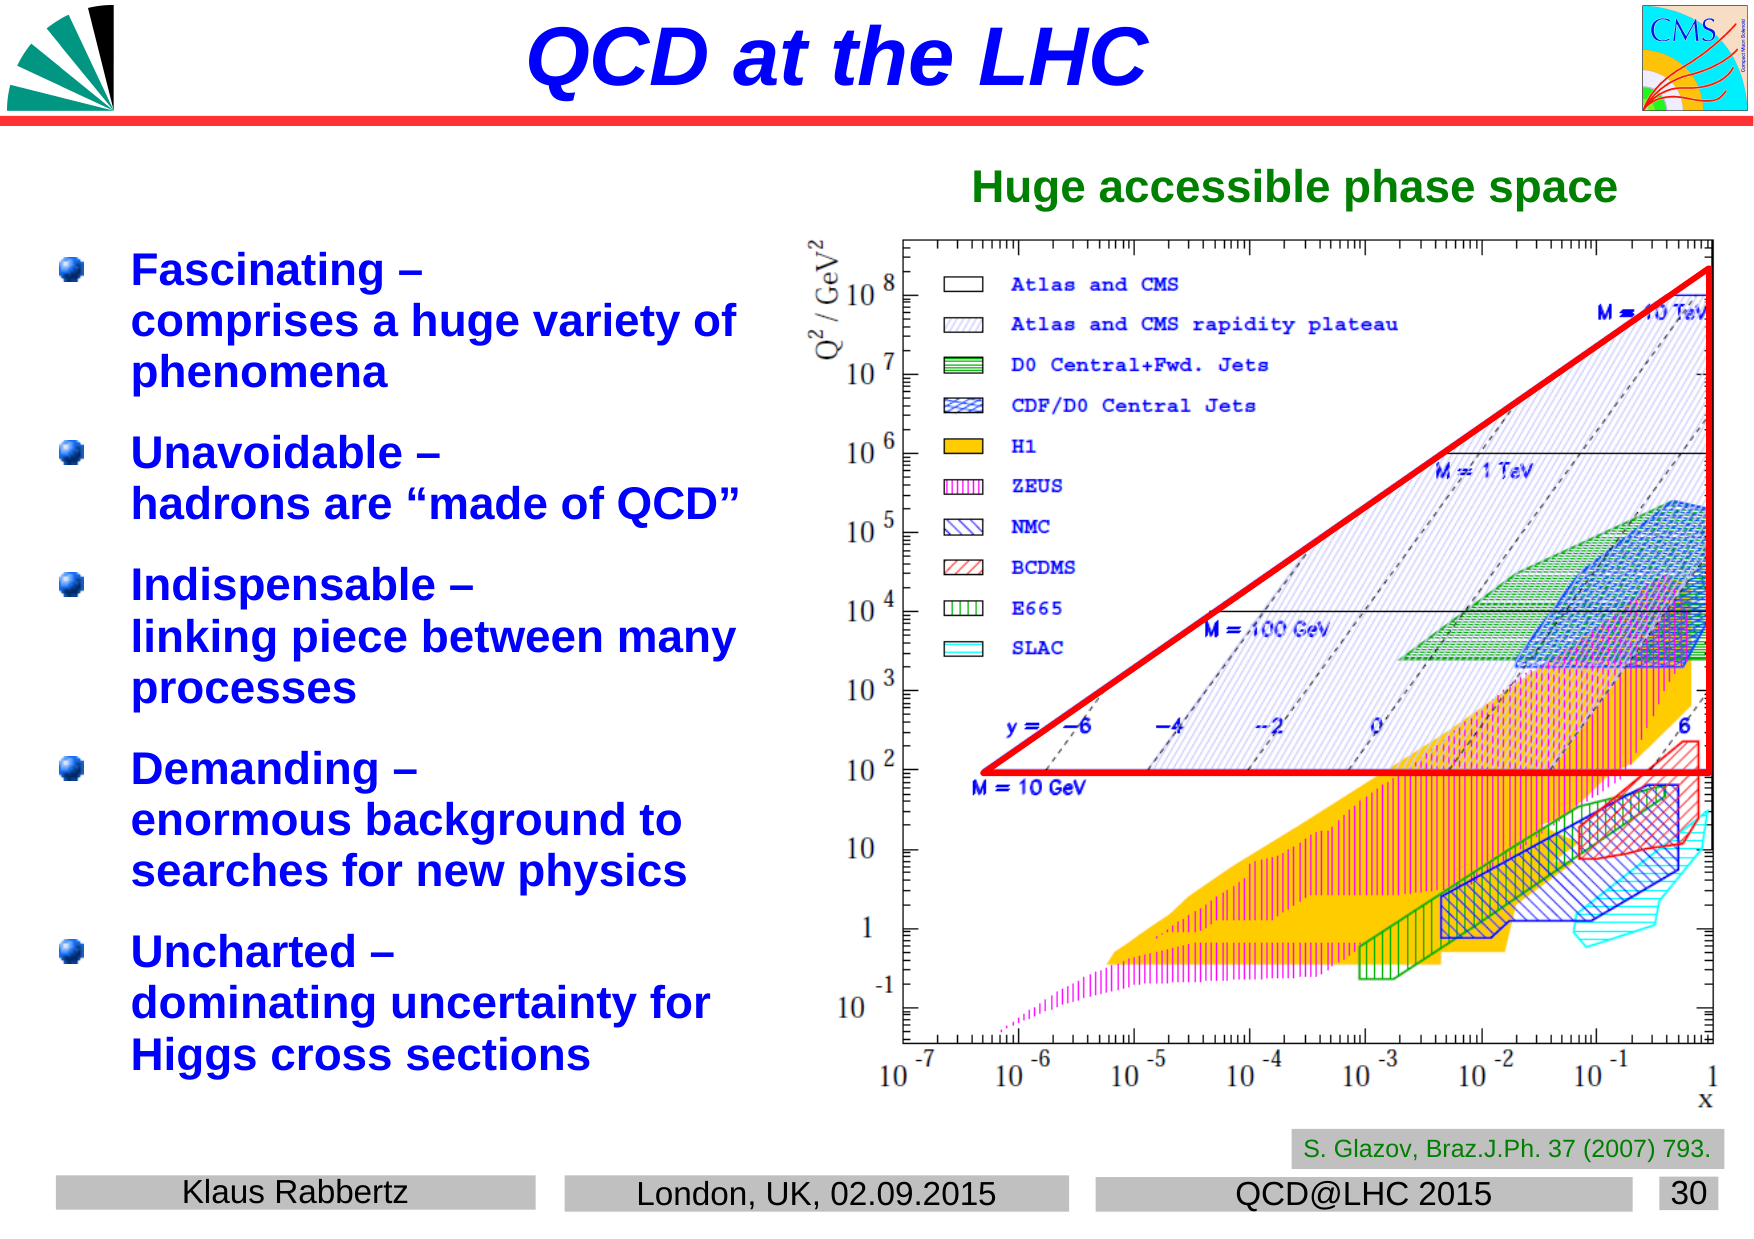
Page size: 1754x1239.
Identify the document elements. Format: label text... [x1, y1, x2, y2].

picture [1642, 5, 1748, 111]
text_box S. Glazov, Braz.J.Ph. 37 (2007) 793. [1291, 1128, 1722, 1169]
picture [7, 5, 114, 112]
list Fascinating – comprises a huge variety of phenomena Unavoidable – hadrons are “made of QCD” Indispensable – linking piece between many processes Demanding – enormous background to searches for new physics Uncharted – dominating uncertainty for Higgs cross sections [47, 243, 764, 1080]
title QCD at the LHC [129, 0, 1545, 114]
picture [795, 229, 1726, 1118]
text_box Huge accessible phase space [959, 155, 1631, 219]
text_box [983, 268, 1710, 774]
